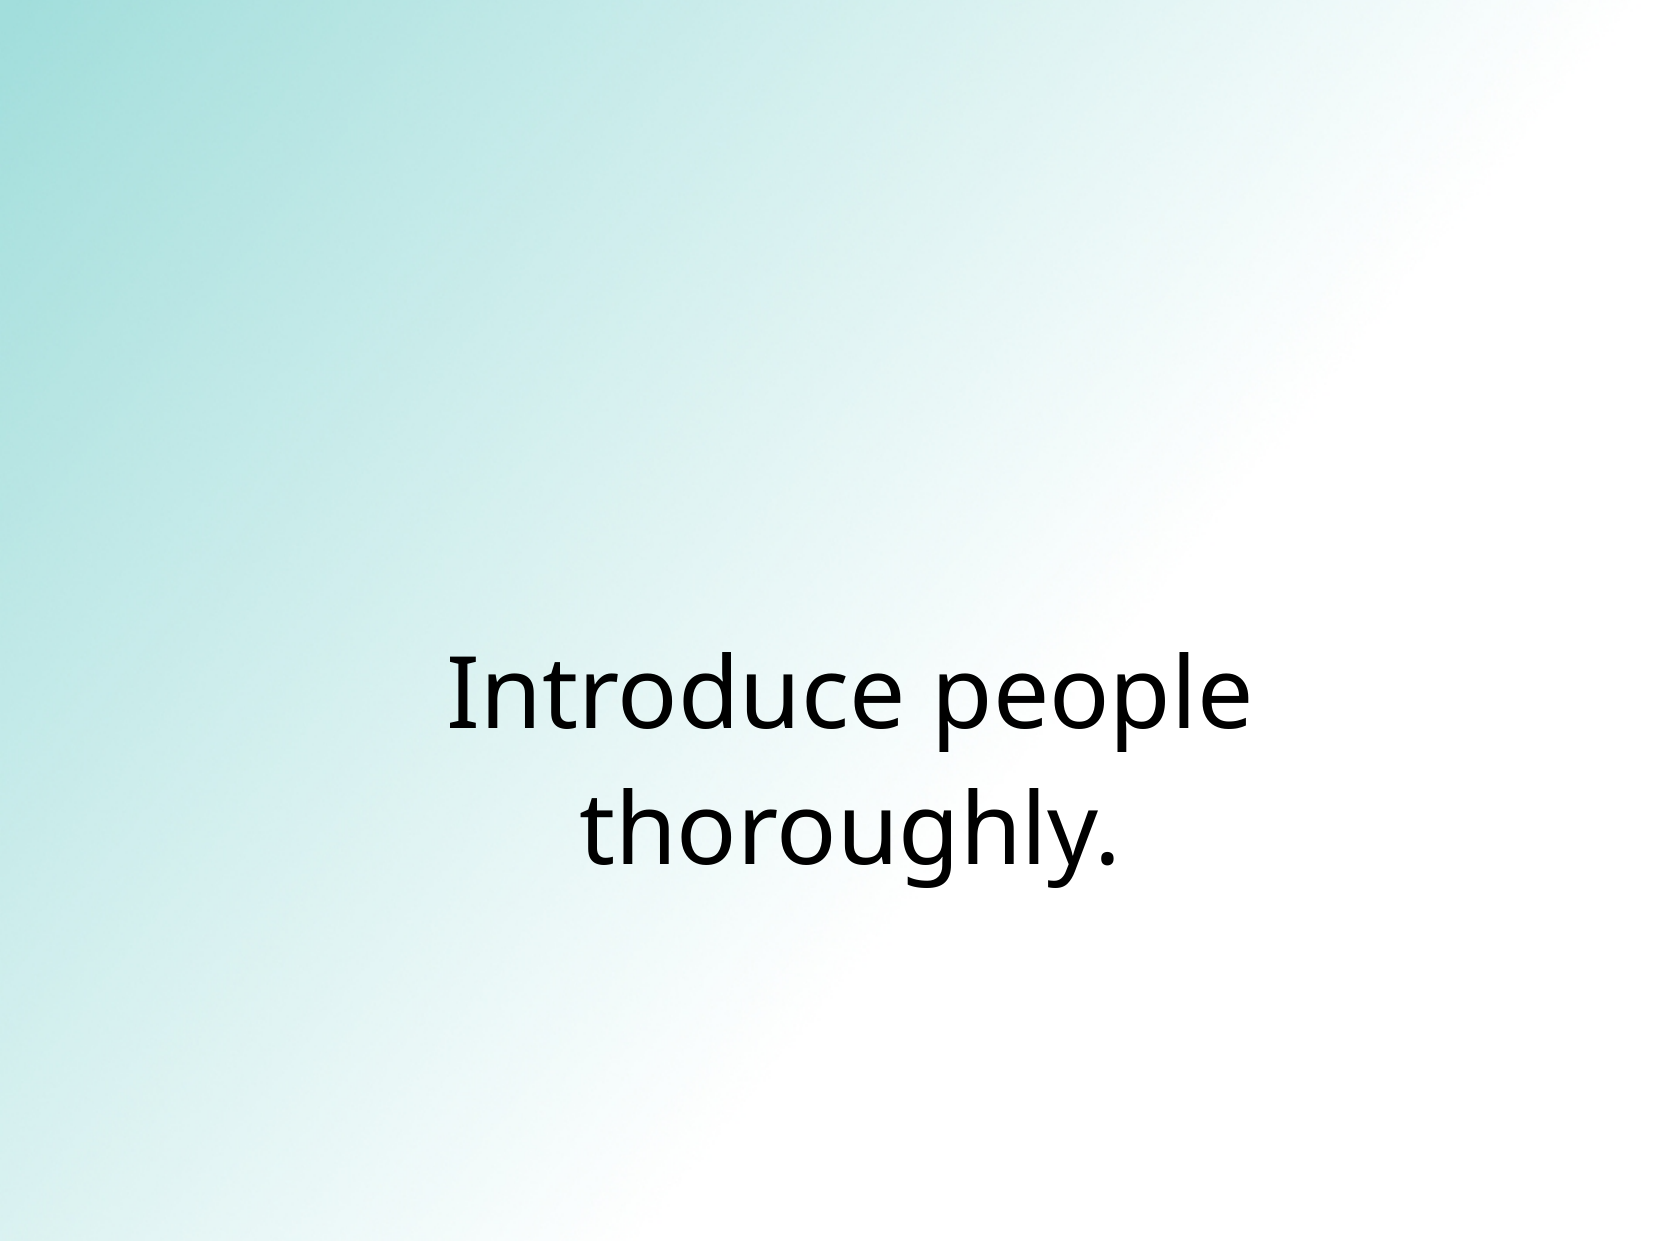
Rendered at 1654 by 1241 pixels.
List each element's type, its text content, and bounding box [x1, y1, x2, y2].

picture [0, 0, 1654, 1241]
subtitle Introduce people thoroughly. [106, 209, 1595, 1170]
